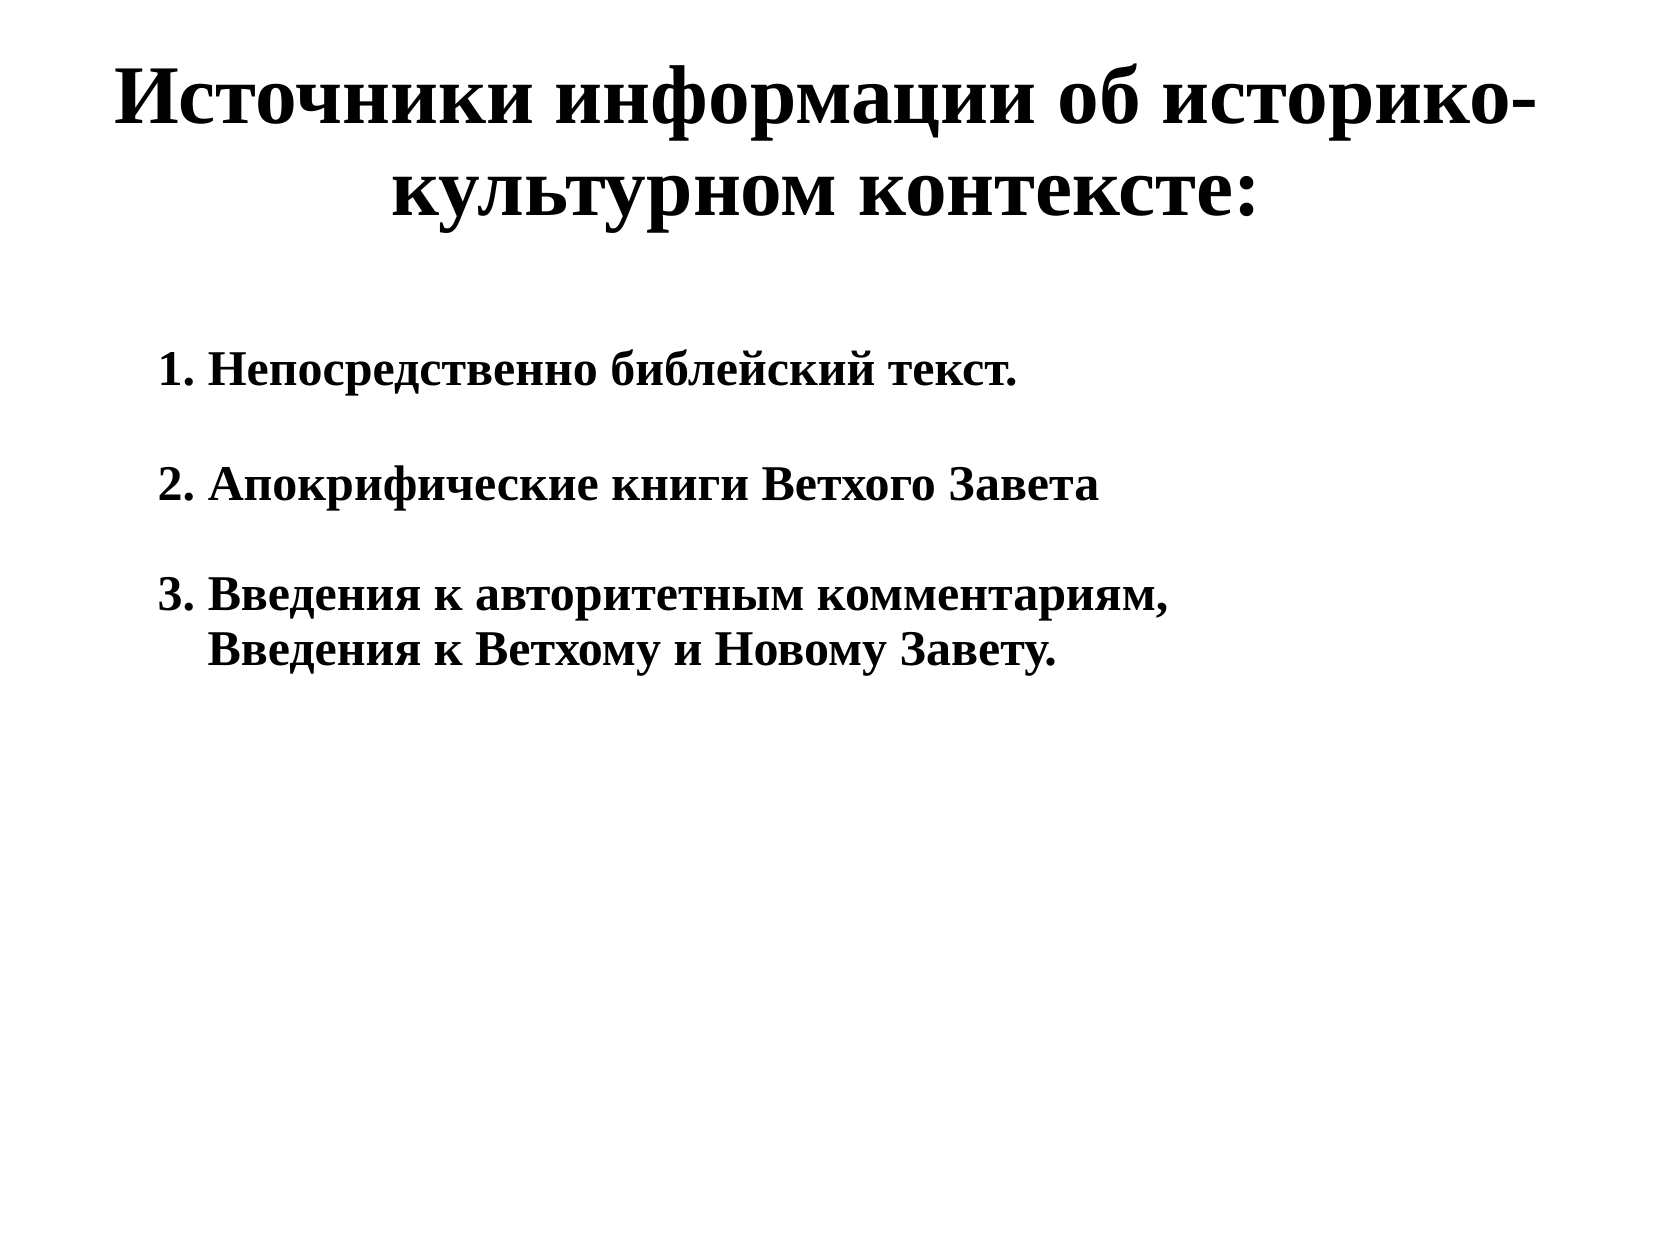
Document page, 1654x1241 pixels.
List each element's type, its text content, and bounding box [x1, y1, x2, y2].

subtitle Источники информации об историко-культурном контексте: 1. Непосредственно библейский текст. 2. Апокрифические книги Ветхого Завета 3. Введения к авторитетным комментариям, Введения к Ветхому и Новому Завету. [82, 49, 1571, 1109]
